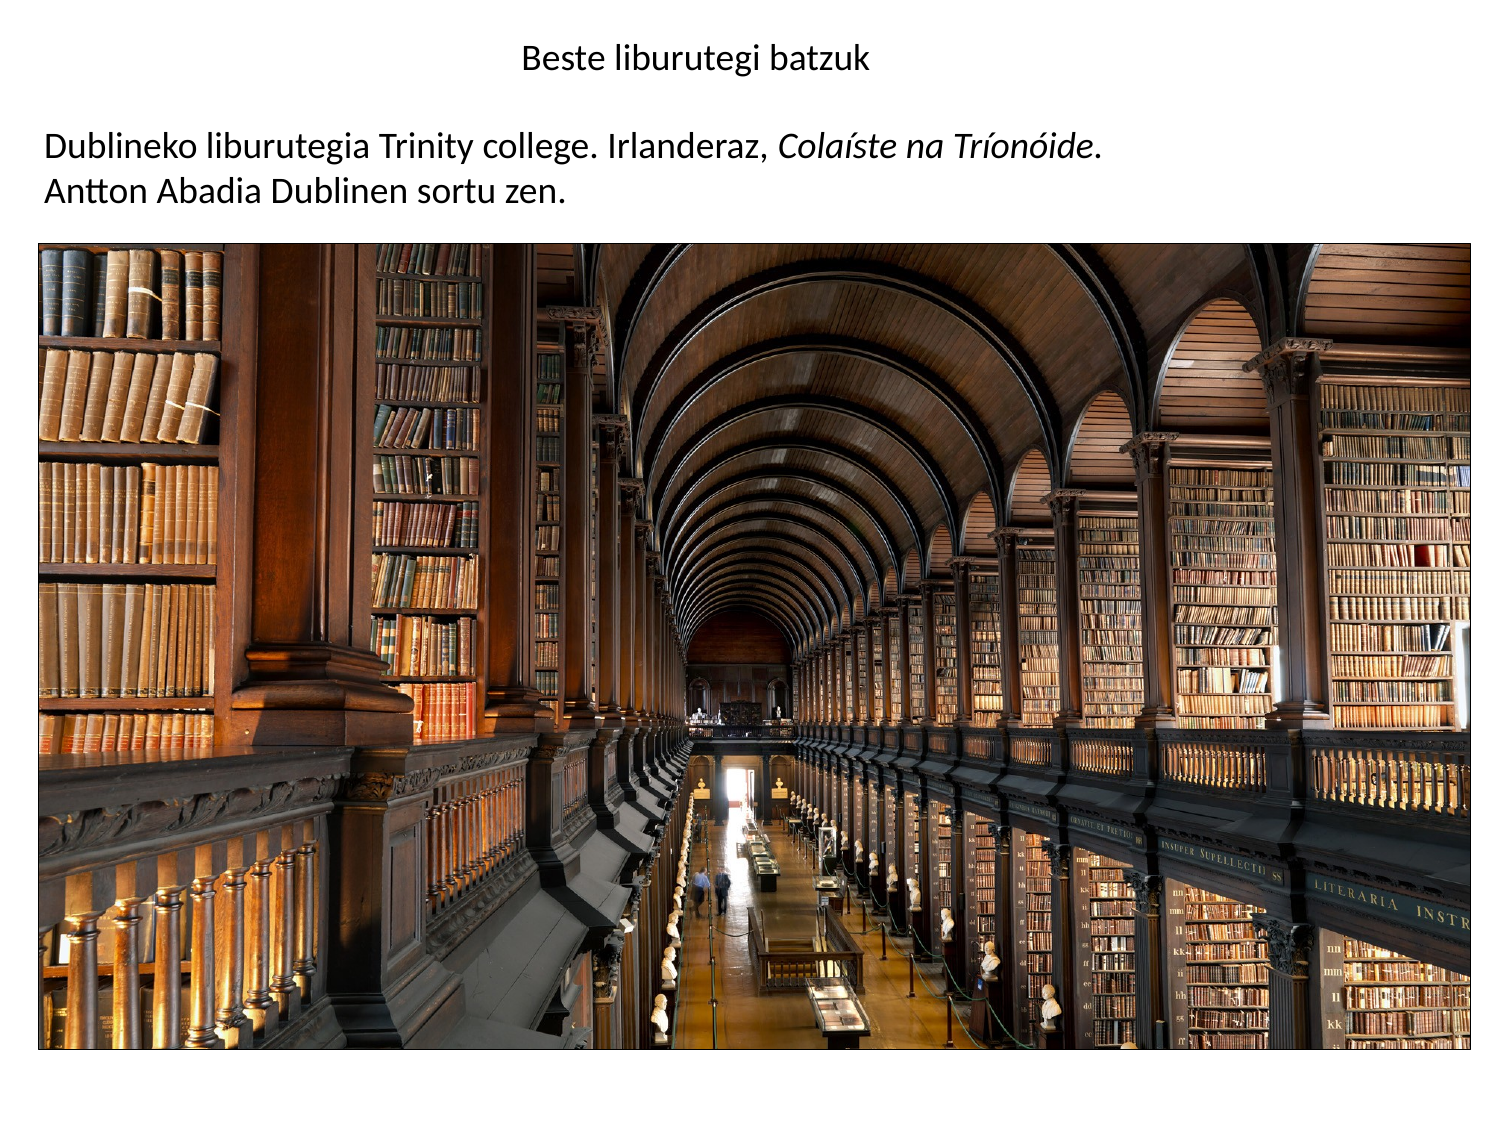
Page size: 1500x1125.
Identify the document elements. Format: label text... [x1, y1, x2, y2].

picture [38, 243, 1470, 1049]
text_box Dublineko liburutegia Trinity college. Irlanderaz, Colaíste na Tríonóide. Antton Abadia Dublinen sortu zen. [29, 113, 1459, 219]
text_box Beste liburutegi batzuk [506, 25, 885, 86]
